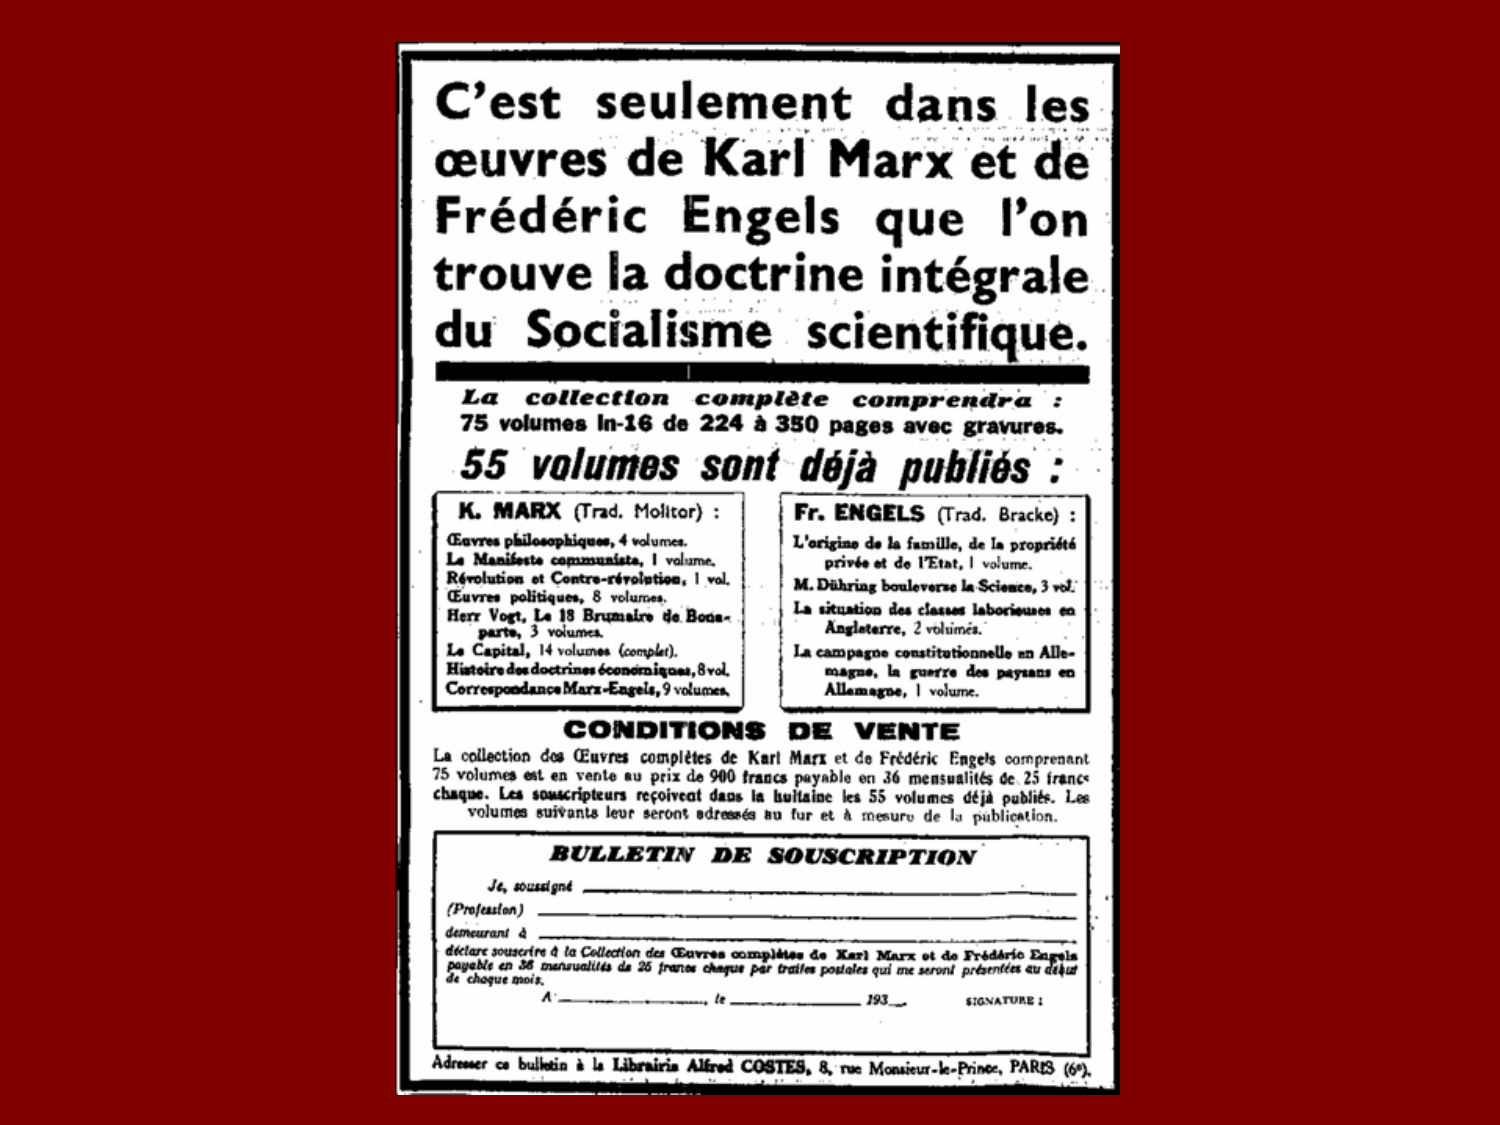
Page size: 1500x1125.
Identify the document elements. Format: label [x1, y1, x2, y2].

picture [395, 42, 1120, 1095]
